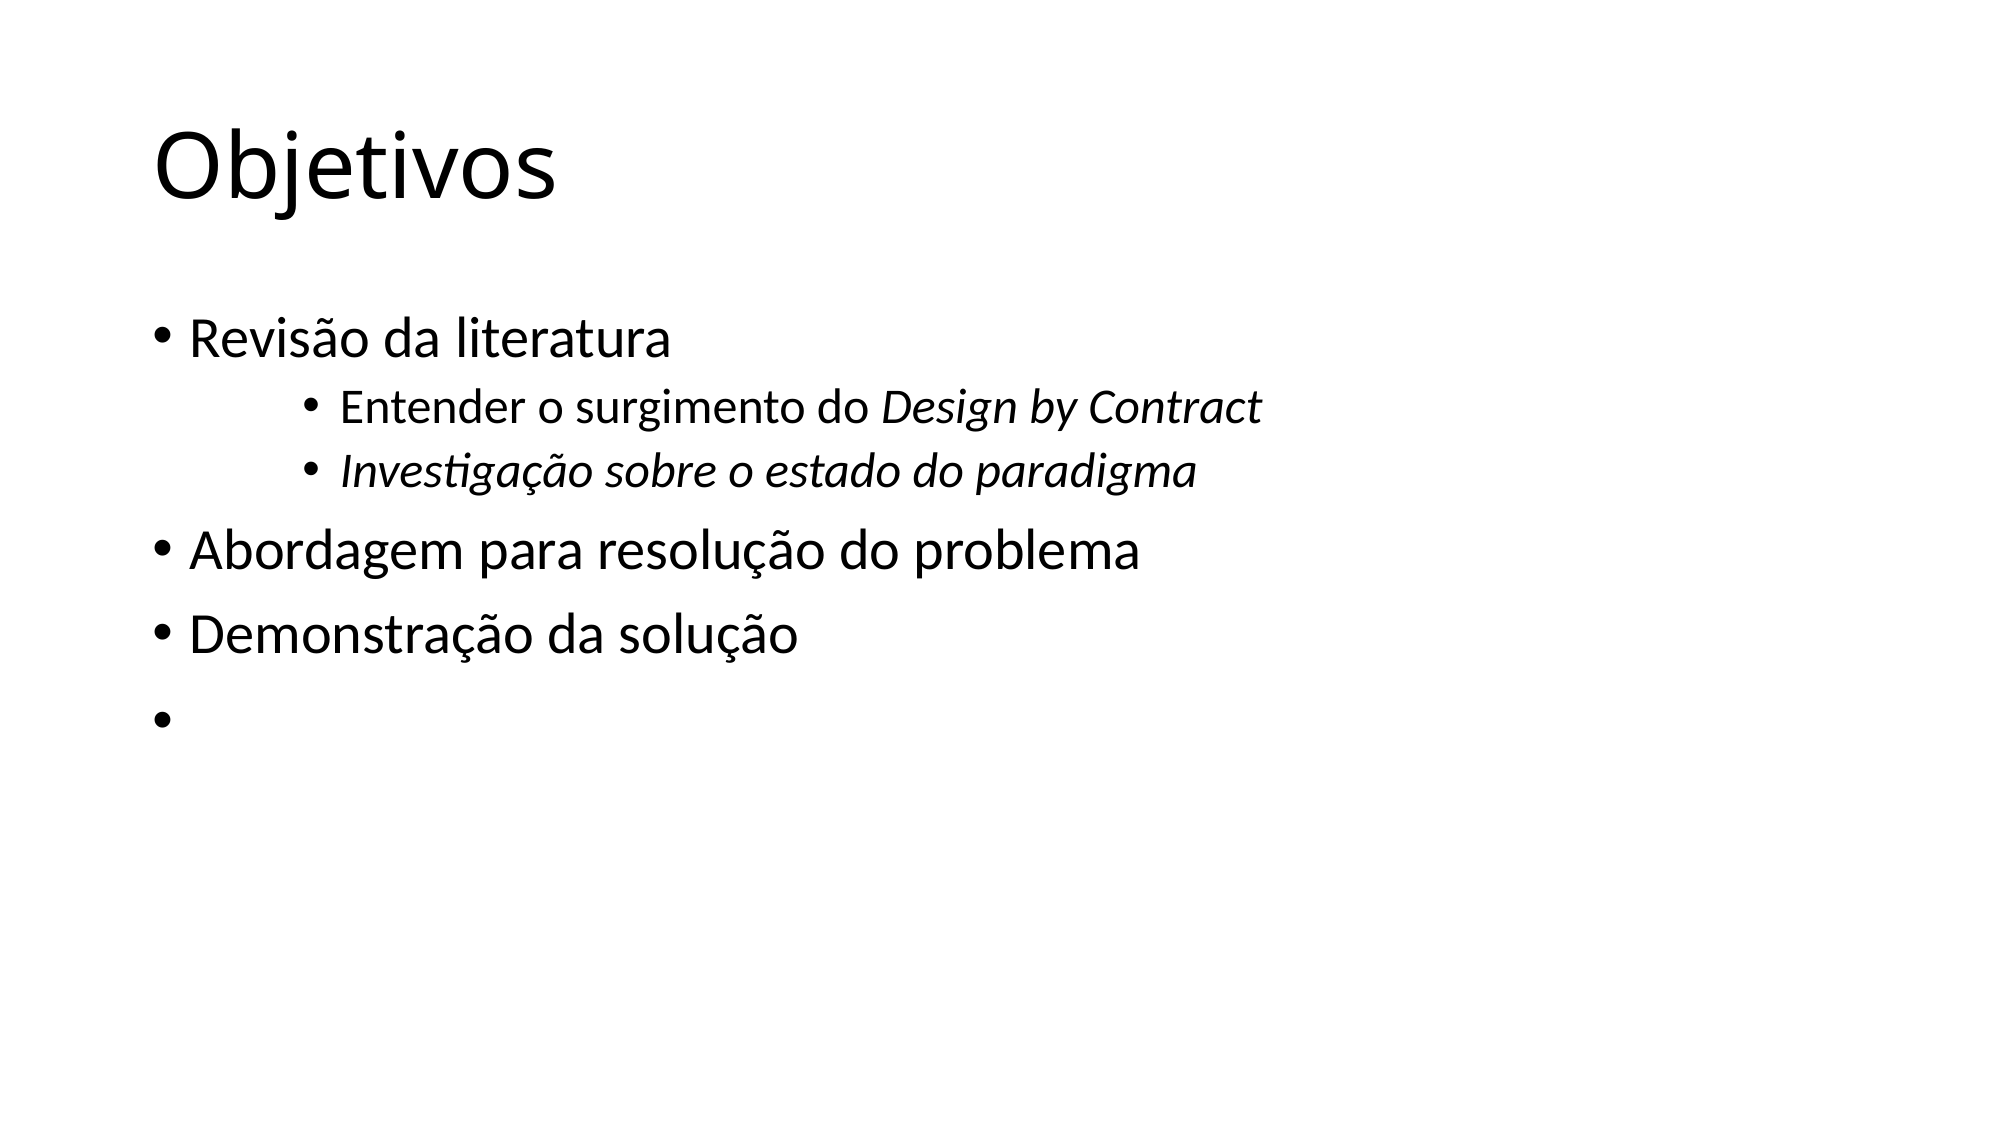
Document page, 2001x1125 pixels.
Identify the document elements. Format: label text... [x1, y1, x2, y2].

title Objetivos [137, 59, 1863, 278]
list Revisão da literatura Entender o surgimento do Design by Contract Investigação sobre o estado do paradigma Abordagem para resolução do problema Demonstração da solução [137, 299, 1863, 1014]
